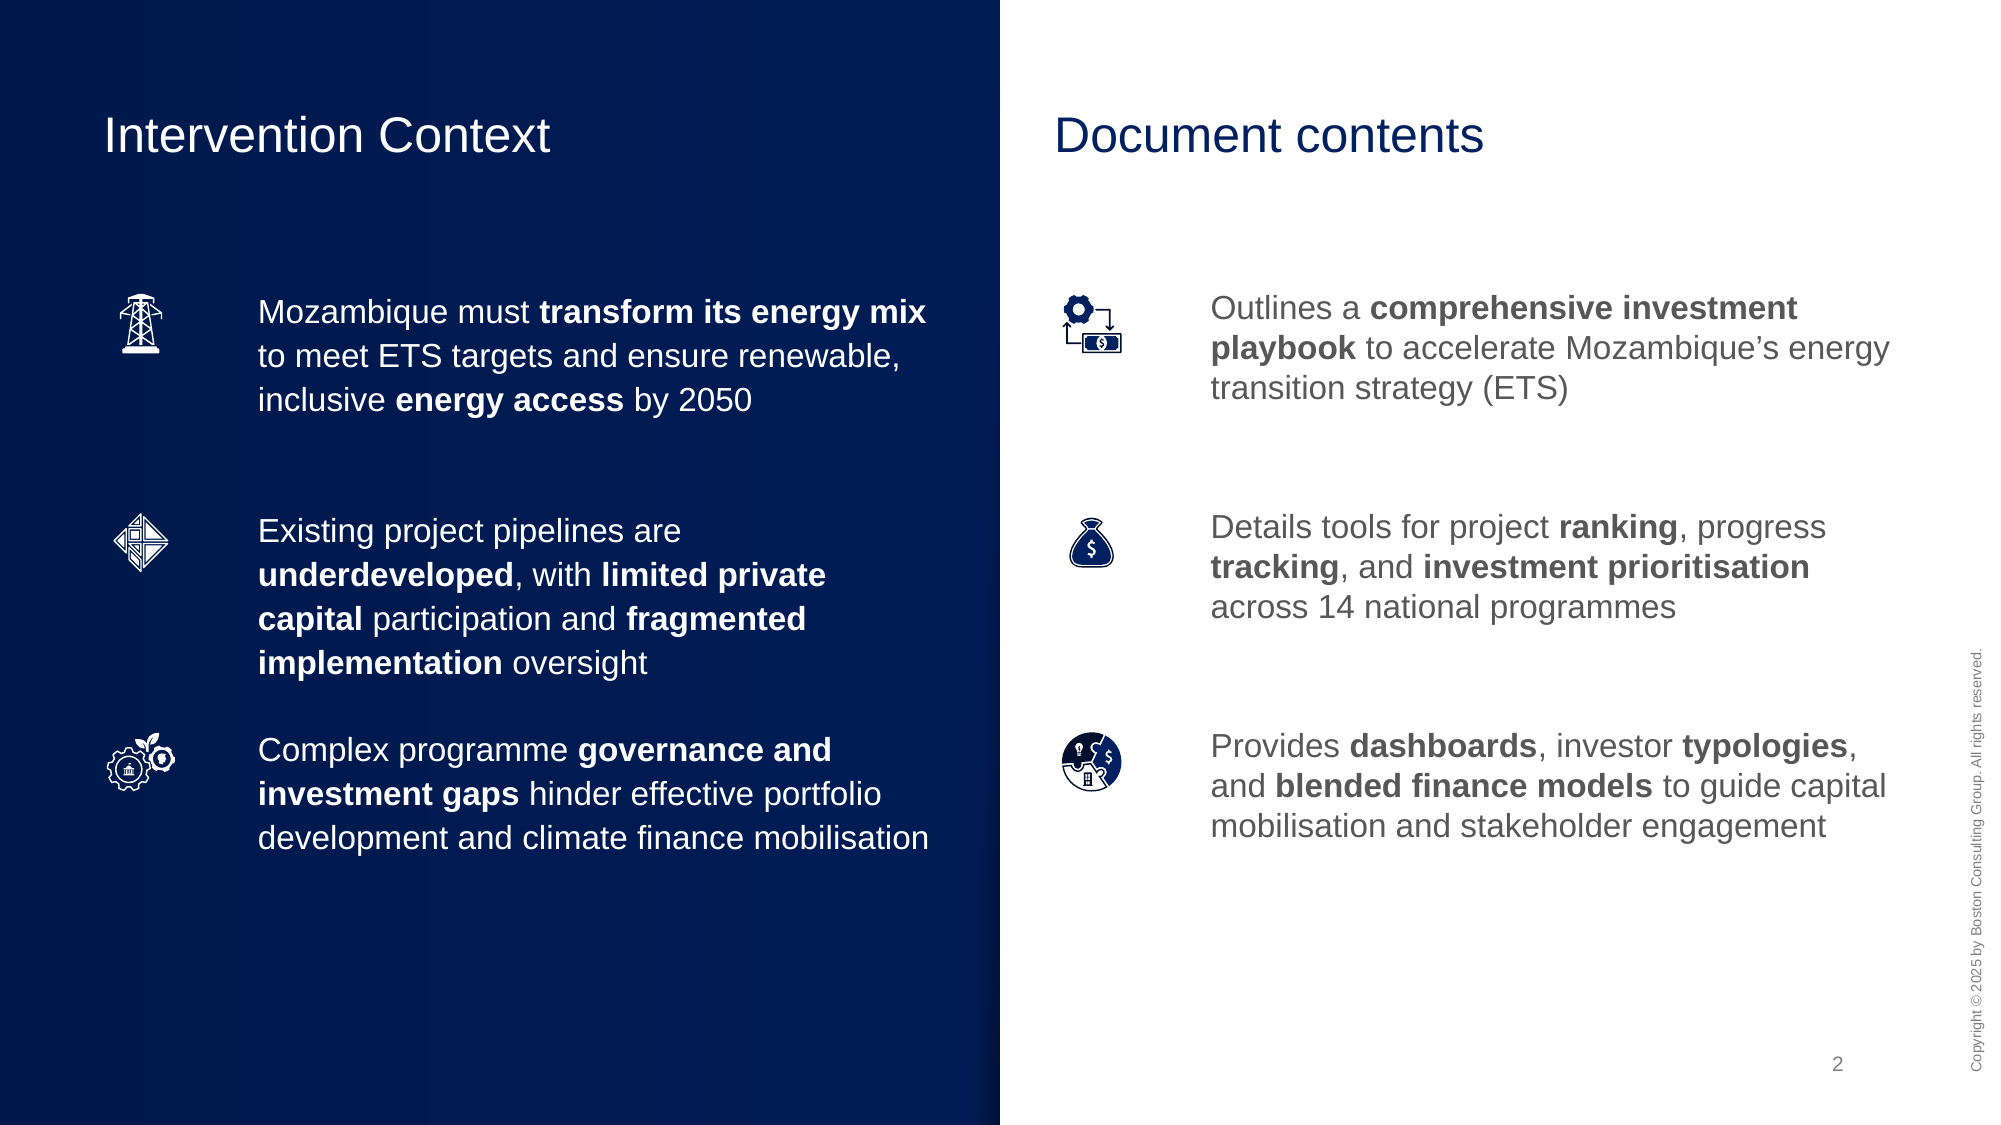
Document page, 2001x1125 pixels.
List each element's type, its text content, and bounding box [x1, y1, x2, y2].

picture [1054, 505, 1130, 581]
text_box Intervention Context [103, 102, 617, 152]
text_box Details tools for project ranking, progress tracking, and investment prioritisation across 14 national programmes [1210, 505, 1897, 667]
text_box Outlines a comprehensive investment playbook to accelerate Mozambique’s energy transition strategy (ETS) [1210, 285, 1897, 448]
picture [103, 724, 179, 800]
text_box Existing project pipelines are underdeveloped, with limited private capital participation and fragmented implementation oversight [257, 505, 931, 667]
picture [103, 285, 179, 361]
picture [1054, 285, 1130, 361]
picture [103, 505, 179, 581]
text_box Complex programme governance and investment gaps hinder effective portfolio development and climate finance mobilisation [257, 724, 931, 887]
text_box Provides dashboards, investor typologies, and blended finance models to guide capital mobilisation and stakeholder engagement [1210, 724, 1897, 887]
picture [1054, 724, 1130, 800]
text_box Mozambique must transform its energy mix to meet ETS targets and ensure renewable, inclusive energy access by 2050 [257, 285, 931, 448]
text_box Document contents [1054, 102, 1719, 161]
